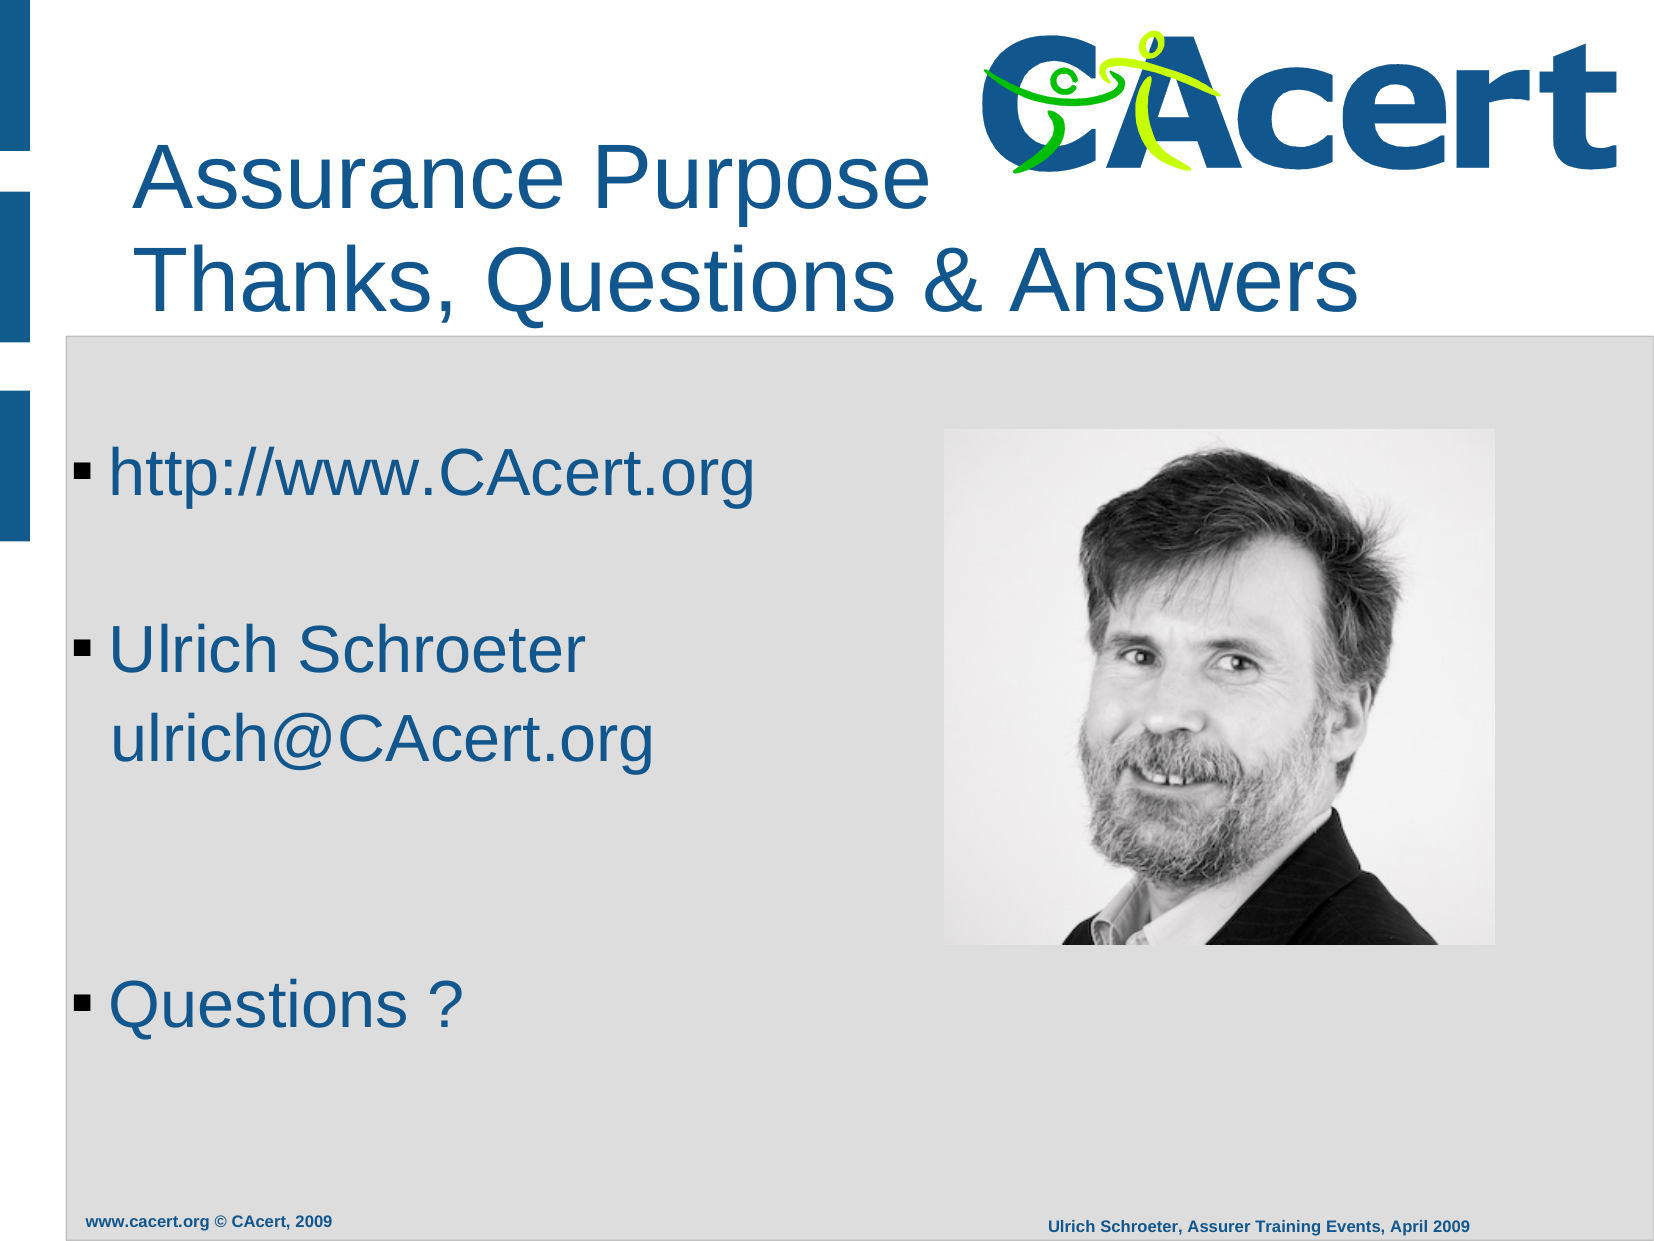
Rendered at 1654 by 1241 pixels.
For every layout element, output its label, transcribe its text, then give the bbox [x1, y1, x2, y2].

text_box Assurance Purpose Thanks, Questions & Answers [118, 118, 1378, 339]
text_box http://www.CAcert.org Ulrich Schroeter ulrich@CAcert.org Questions ? [59, 413, 773, 1153]
picture [944, 429, 1495, 945]
